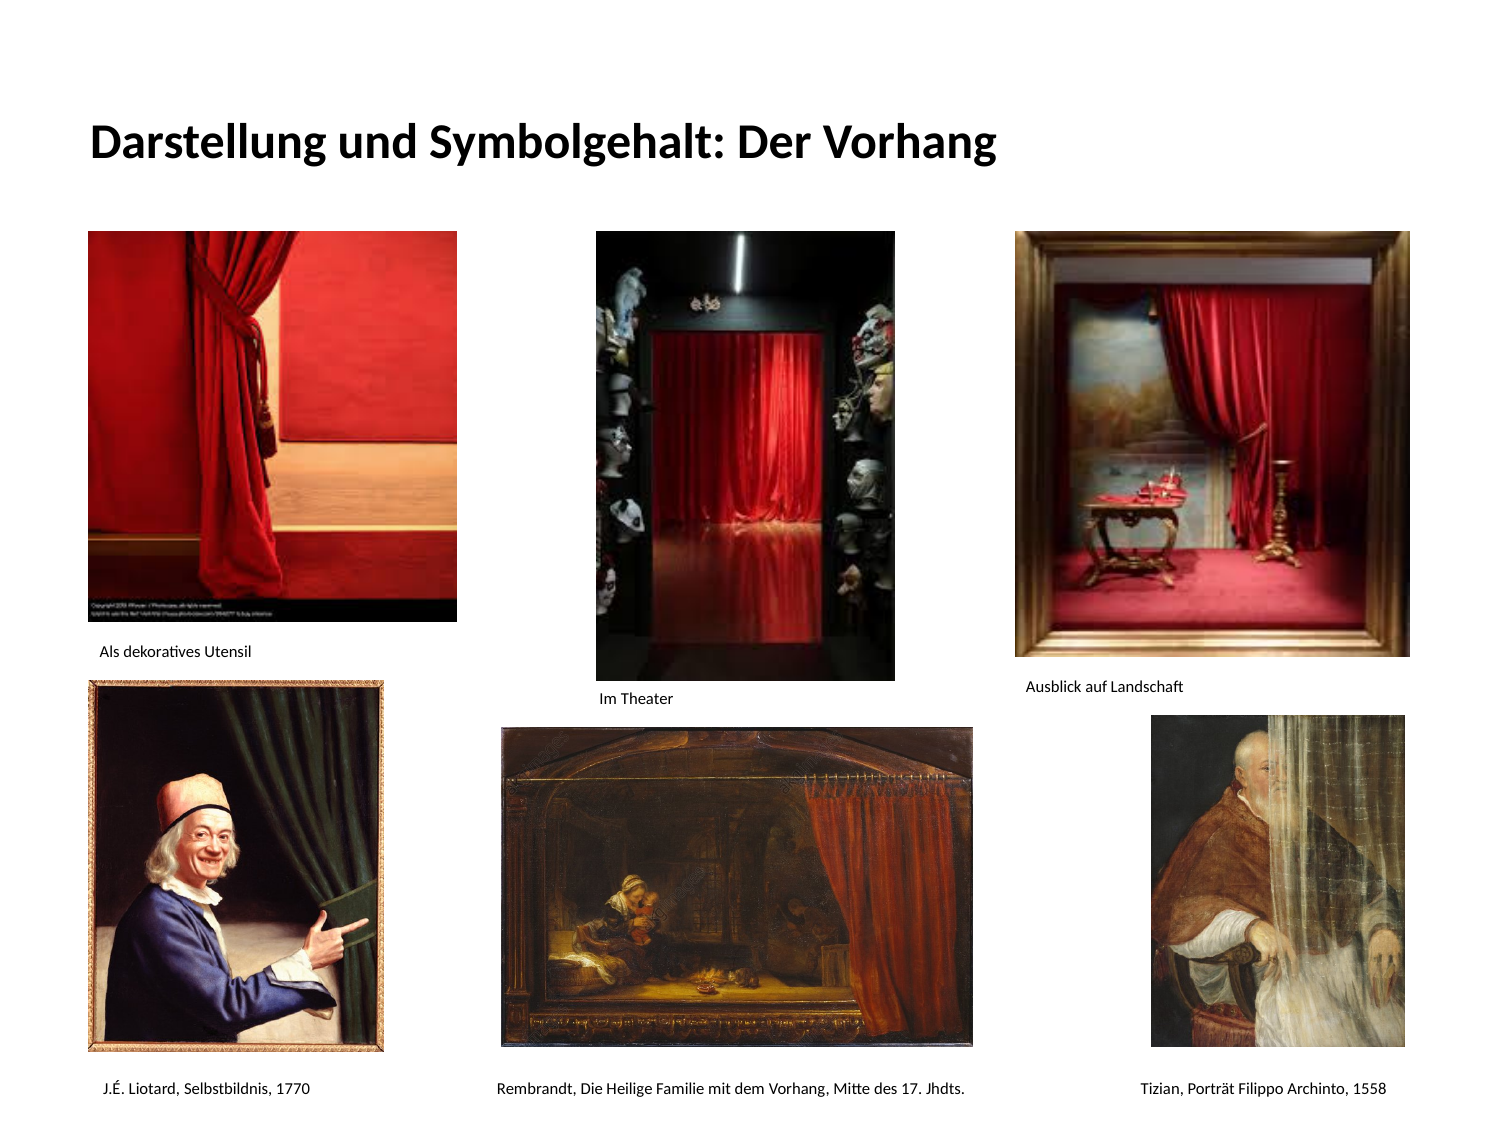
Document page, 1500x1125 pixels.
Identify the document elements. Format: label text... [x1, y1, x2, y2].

text_box Als dekoratives Utensil [80, 633, 267, 669]
picture [501, 727, 973, 1047]
text_box Ausblick auf Landschaft [1011, 668, 1199, 704]
picture [596, 231, 1500, 681]
text_box Im Theater [584, 680, 710, 716]
picture [1151, 715, 1405, 1047]
picture [88, 680, 384, 1052]
text_box J.É. Liotard, Selbstbildnis, 1770 Rembrandt, Die Heilige Familie mit dem Vorhang, Mitte des 17. Jhdts. Tizian, Porträt Filippo Archinto, 1558 [88, 1070, 1412, 1106]
picture [88, 231, 457, 622]
title Darstellung und Symbolgehalt: Der Vorhang [75, 45, 1425, 233]
